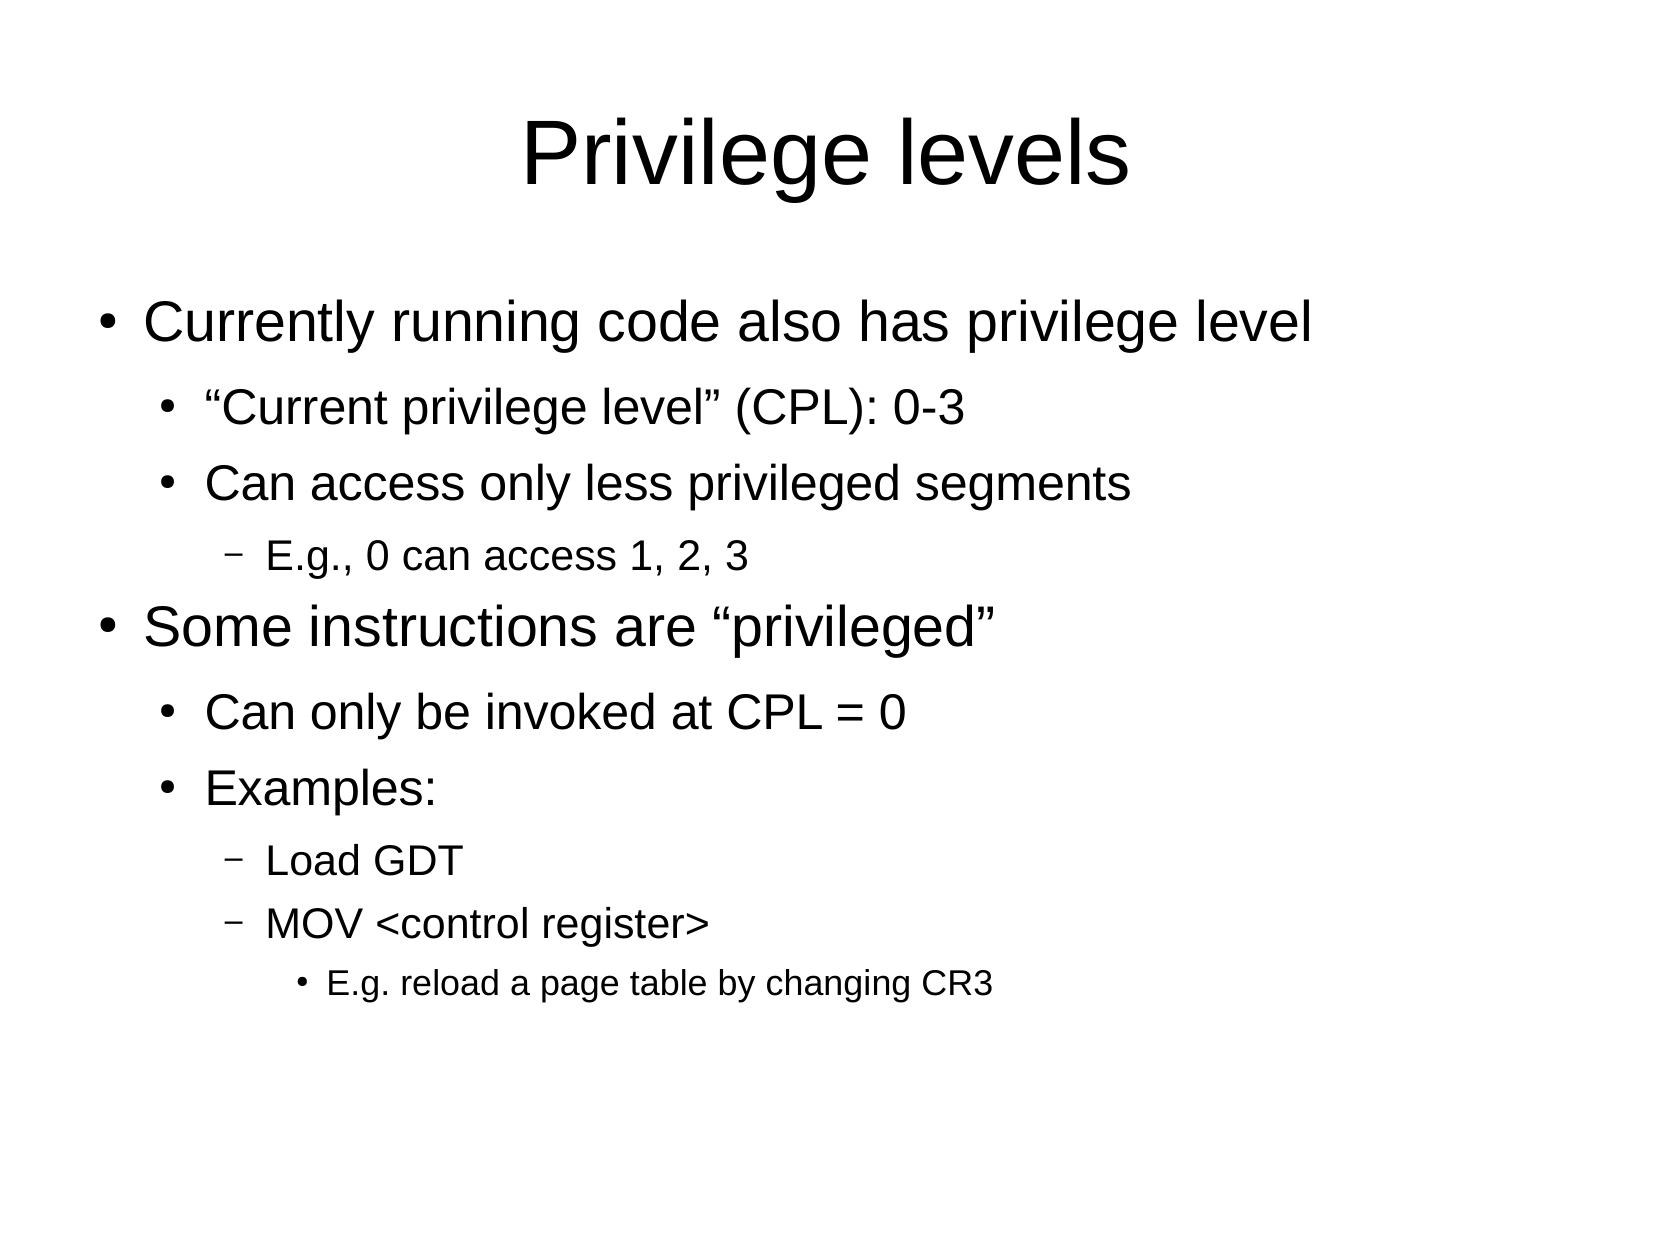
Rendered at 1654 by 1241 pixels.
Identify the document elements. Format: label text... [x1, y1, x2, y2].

list Currently running code also has privilege level “Current privilege level” (CPL): 0-3 Can access only less privileged segments E.g., 0 can access 1, 2, 3 Some instructions are “privileged” Can only be invoked at CPL = 0 Examples: Load GDT MOV <control register> E.g. reload a page table by changing CR3 [82, 290, 1571, 1010]
title Privilege levels [82, 49, 1571, 257]
